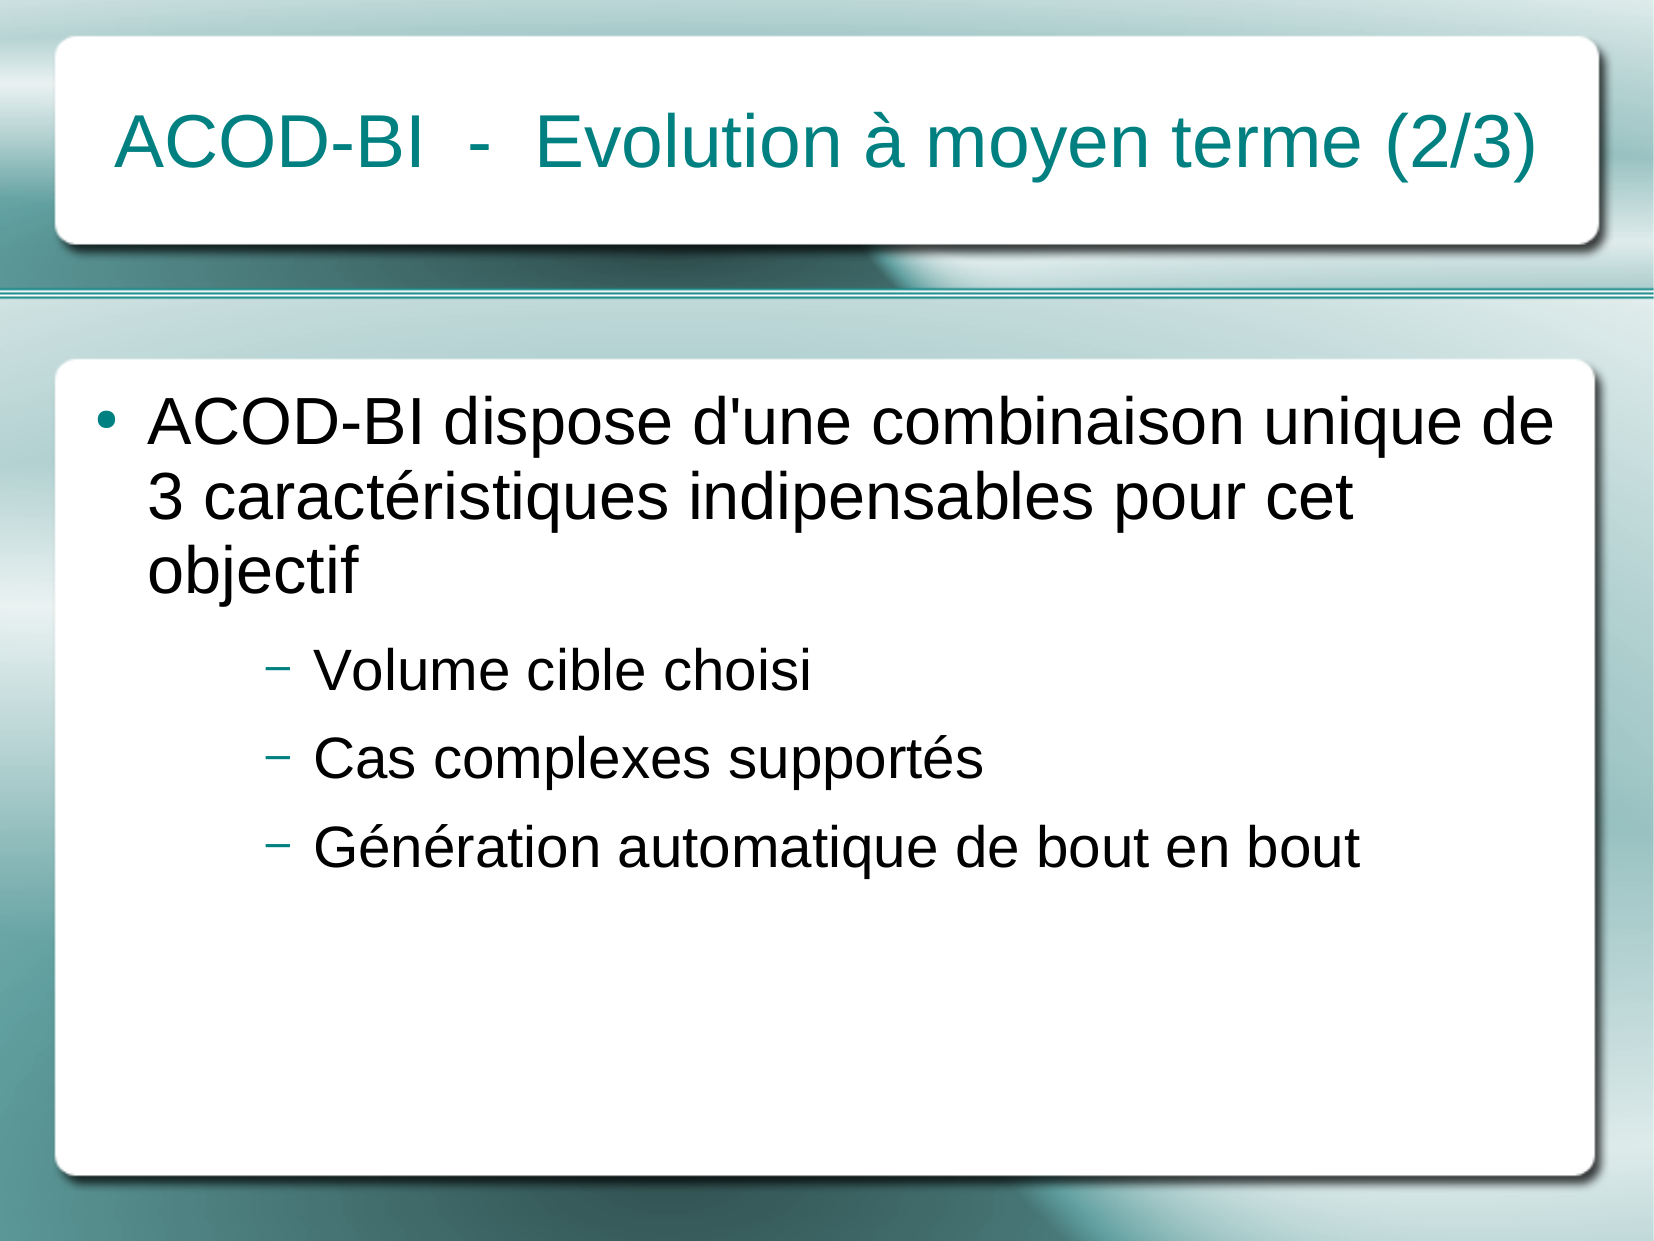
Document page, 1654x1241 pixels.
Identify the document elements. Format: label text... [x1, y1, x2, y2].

picture [0, 0, 1654, 1241]
list ACOD-BI dispose d'une combinaison unique de 3 caractéristiques indipensables pour cet objectif Volume cible choisi Cas complexes supportés Génération automatique de bout en bout [76, 383, 1565, 1184]
title ACOD-BI - Evolution à moyen terme (2/3) [59, 37, 1595, 245]
